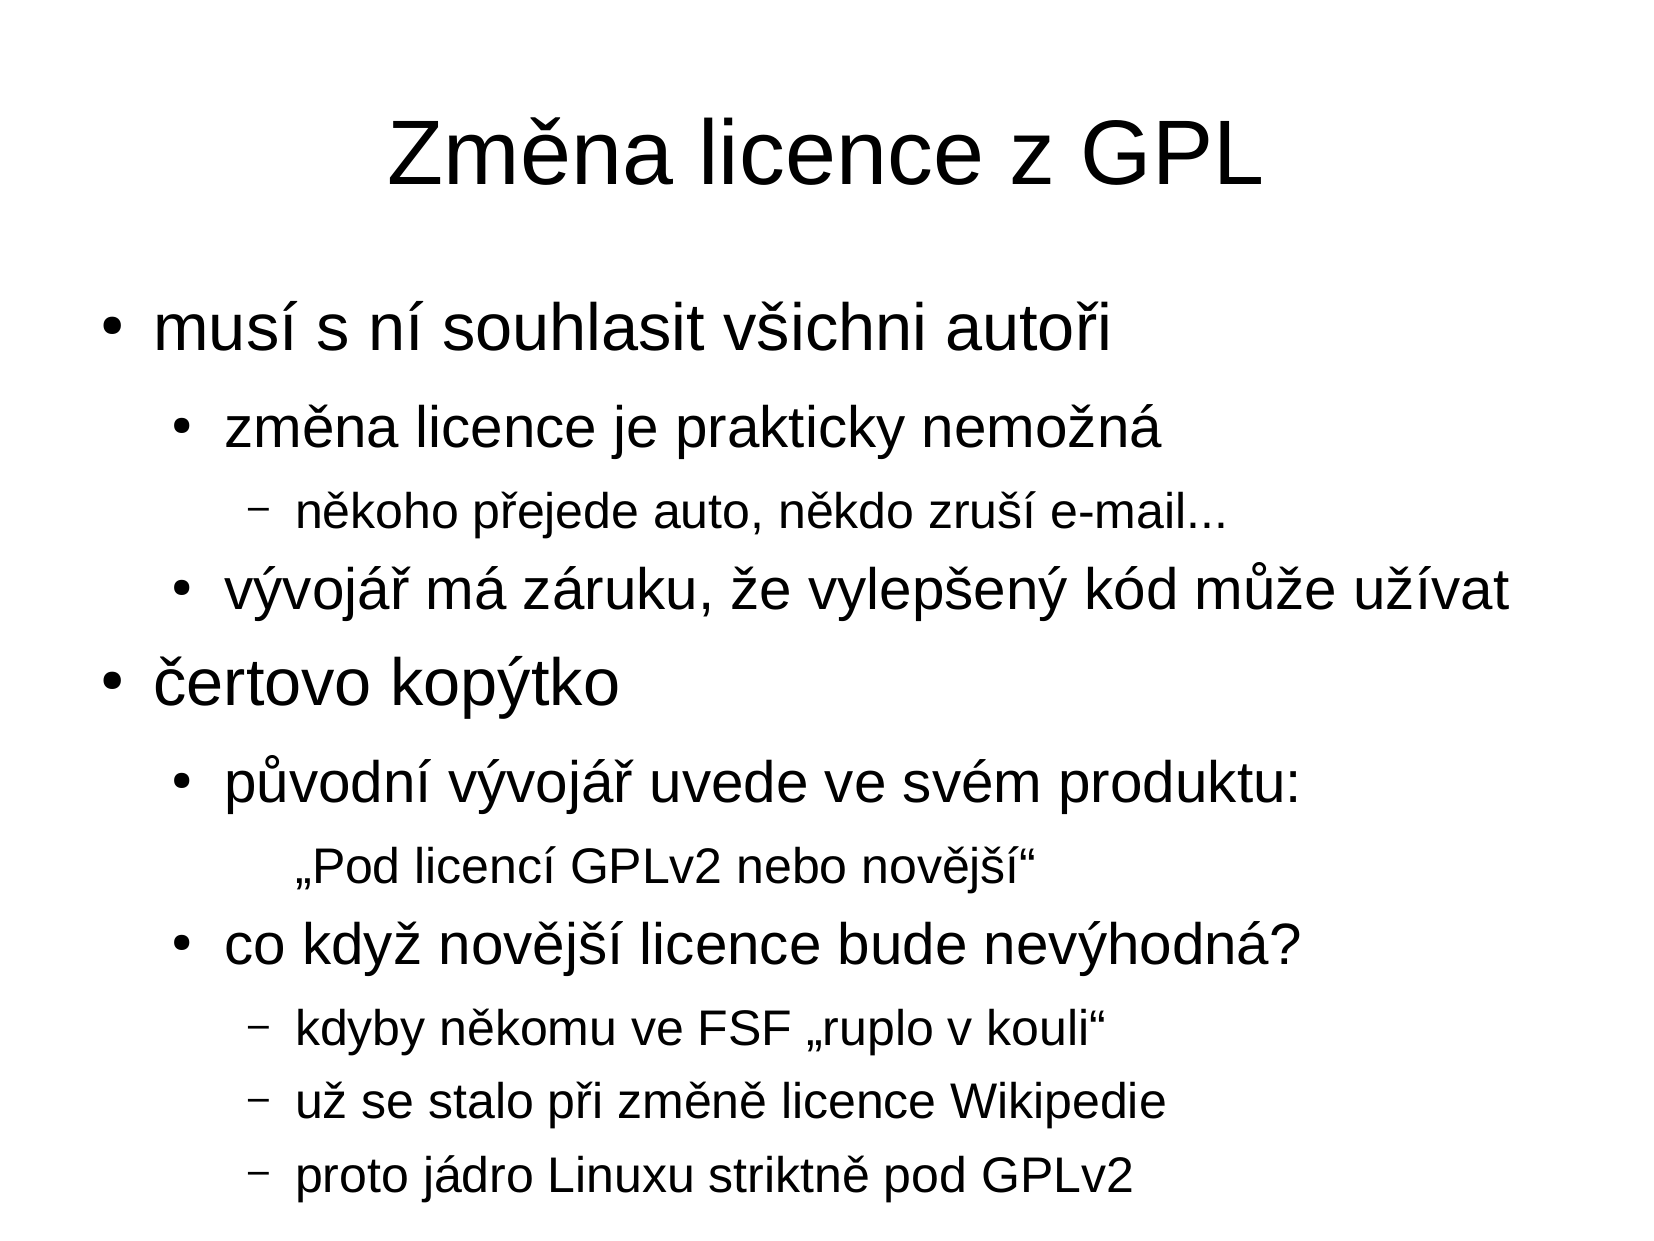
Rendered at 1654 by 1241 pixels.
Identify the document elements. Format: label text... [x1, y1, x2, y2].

title Změna licence z GPL [82, 49, 1571, 257]
list musí s ní souhlasit všichni autoři změna licence je prakticky nemožná někoho přejede auto, někdo zruší e-mail... vývojář má záruku, že vylepšený kód může užívat čertovo kopýtko původní vývojář uvede ve svém produktu: „Pod licencí GPLv2 nebo novější“ co když novější licence bude nevýhodná? kdyby někomu ve FSF „ruplo v kouli“ už se stalo při změně licence Wikipedie proto jádro Linuxu striktně pod GPLv2 [82, 290, 1571, 1204]
